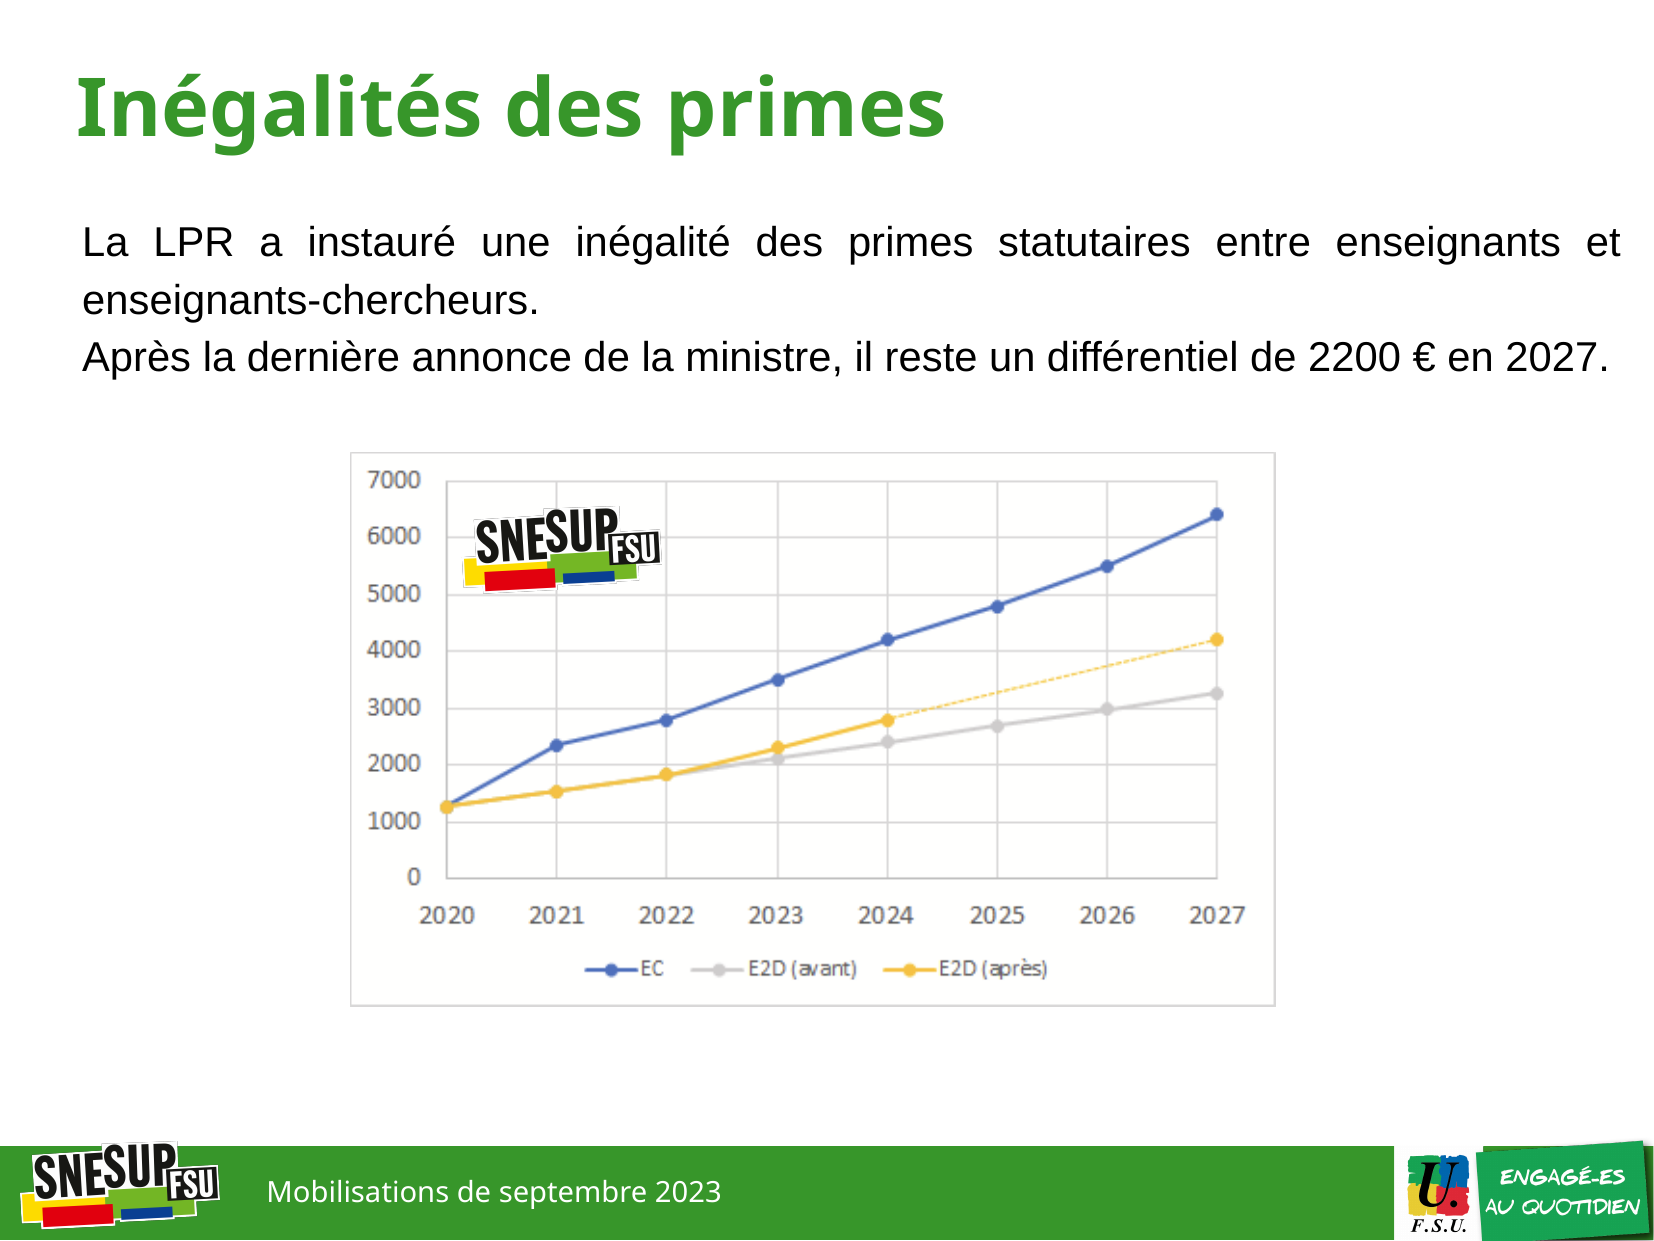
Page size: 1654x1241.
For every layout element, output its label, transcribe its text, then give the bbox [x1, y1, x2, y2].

subtitle La LPR a instauré une inégalité des primes statutaires entre enseignants et enseignants-chercheurs. Après la dernière annonce de la ministre, il reste un différentiel de 2200 € en 2027. [82, 207, 1622, 1071]
picture [1394, 1136, 1654, 1241]
title Inégalités des primes [76, 0, 1627, 208]
picture [350, 452, 1276, 1007]
picture [18, 1137, 222, 1232]
